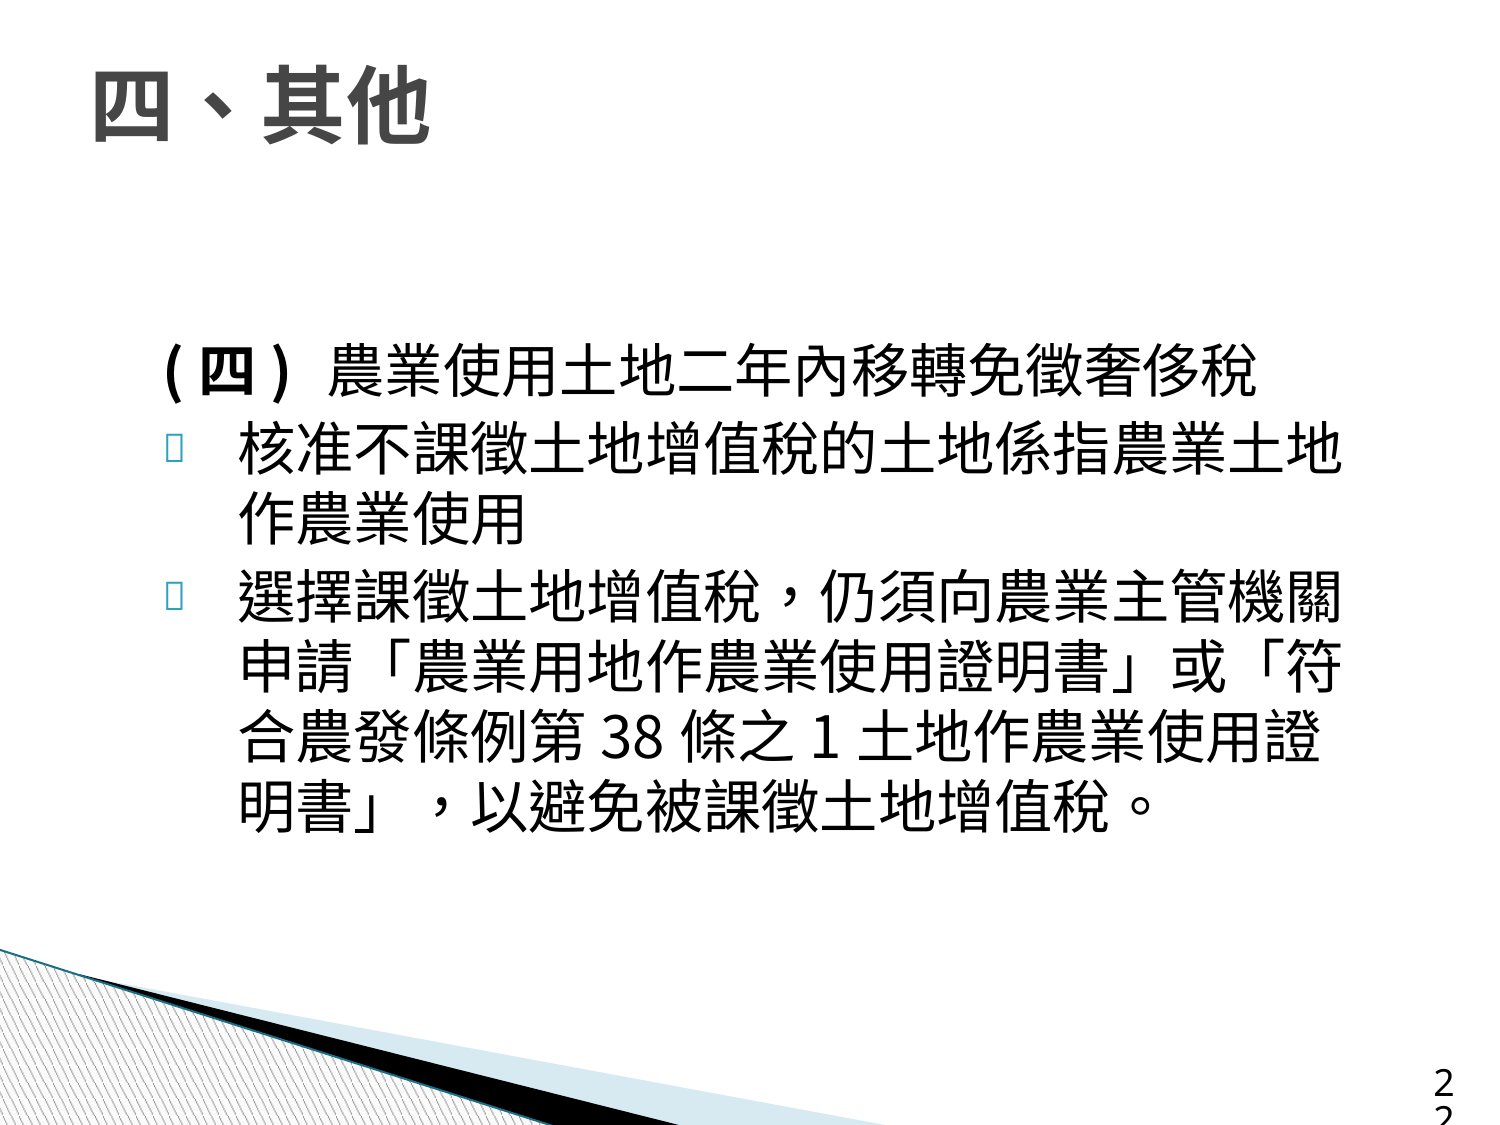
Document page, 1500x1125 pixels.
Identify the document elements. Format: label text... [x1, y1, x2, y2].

picture [0, 952, 543, 1125]
slide_number <編號> [1418, 1051, 1479, 1112]
title 四、其他 [75, 45, 1425, 233]
list (四) 農業使用土地二年內移轉免徵奢侈稅 核准不課徵土地增值稅的土地係指農業土地作農業使用 選擇課徵土地增值稅，仍須向農業主管機關申請「農業用地作農業使用證明書」或「符合農發條例第38條之1土地作農業使用證明書」，以避免被課徵土地增值稅。 [147, 326, 1363, 1012]
